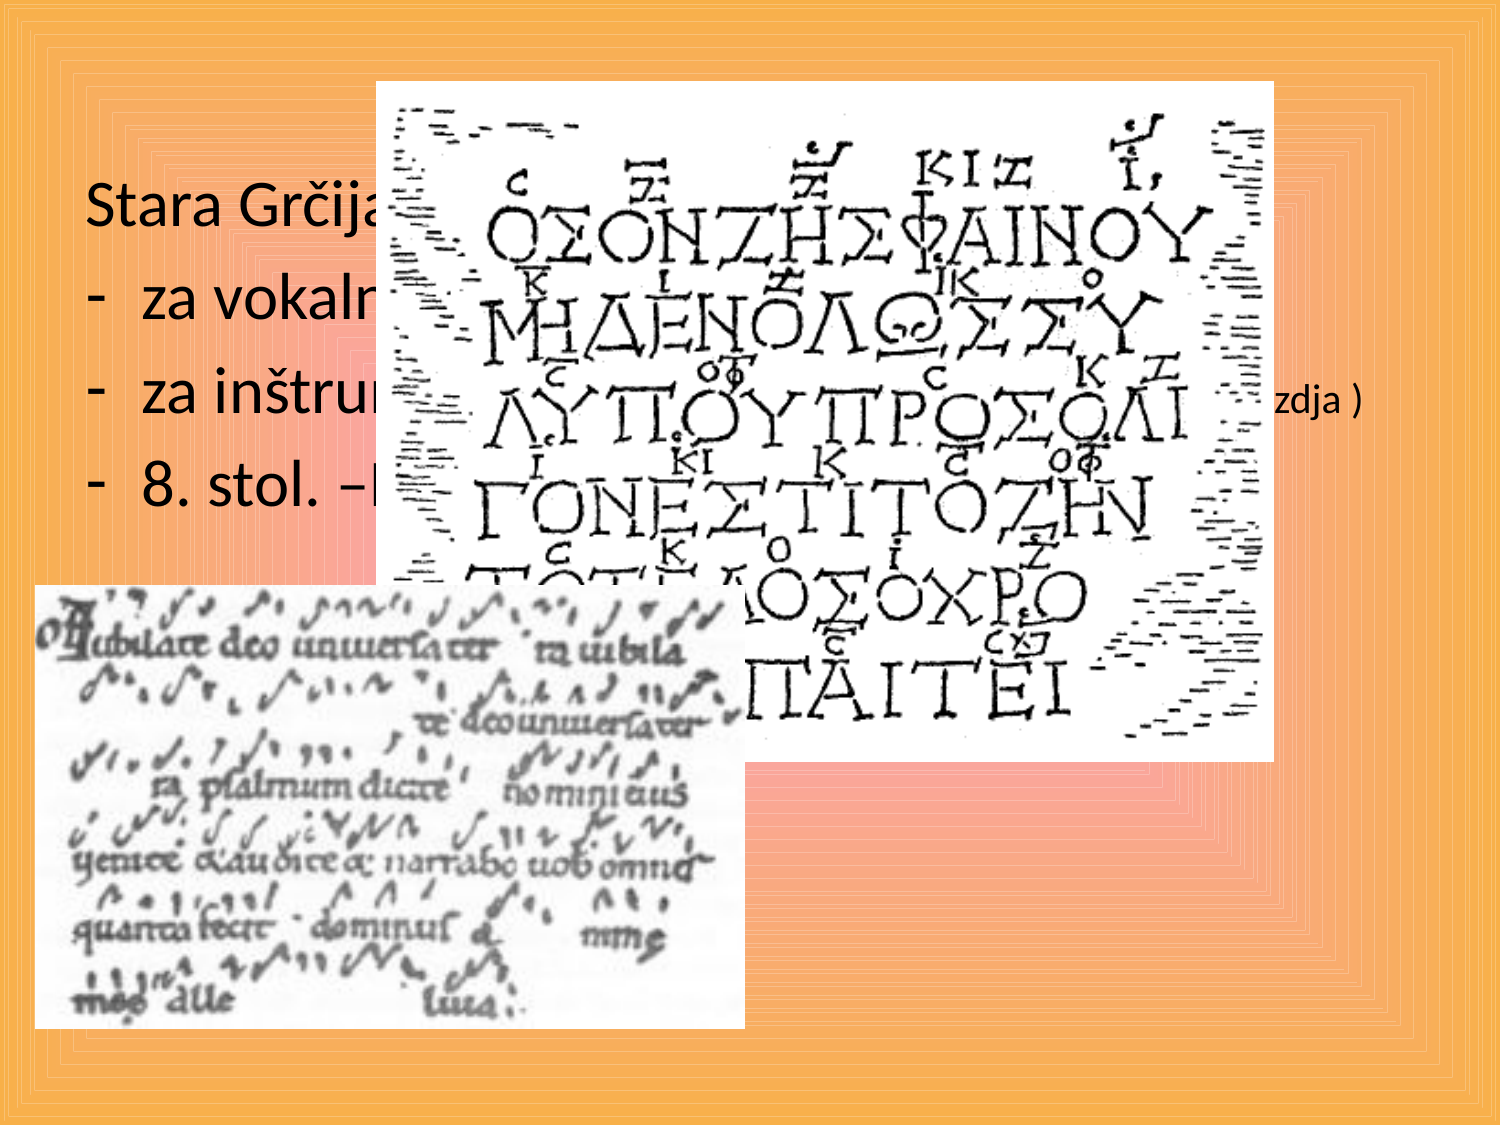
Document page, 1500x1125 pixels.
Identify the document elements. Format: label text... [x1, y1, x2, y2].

list Stara Grčija ČRKOVNA NOTACIJA : za vokalno glasbo( velike grške črke ) za inštrumentalno glasbo ( s simboli za različna ozvezdja ) 8. stol. –NEVME ( Gregorianski koral ) [70, 152, 1430, 1043]
list Stara Grčija ČRKOVNA NOTACIJA : za vokalno glasbo( velike grške črke ) za inštrumentalno glasbo ( s simboli za različna ozvezdja ) 8. stol. –NEVME ( Gregorianski koral ) [70, 152, 376, 585]
picture [35, 81, 1274, 1029]
